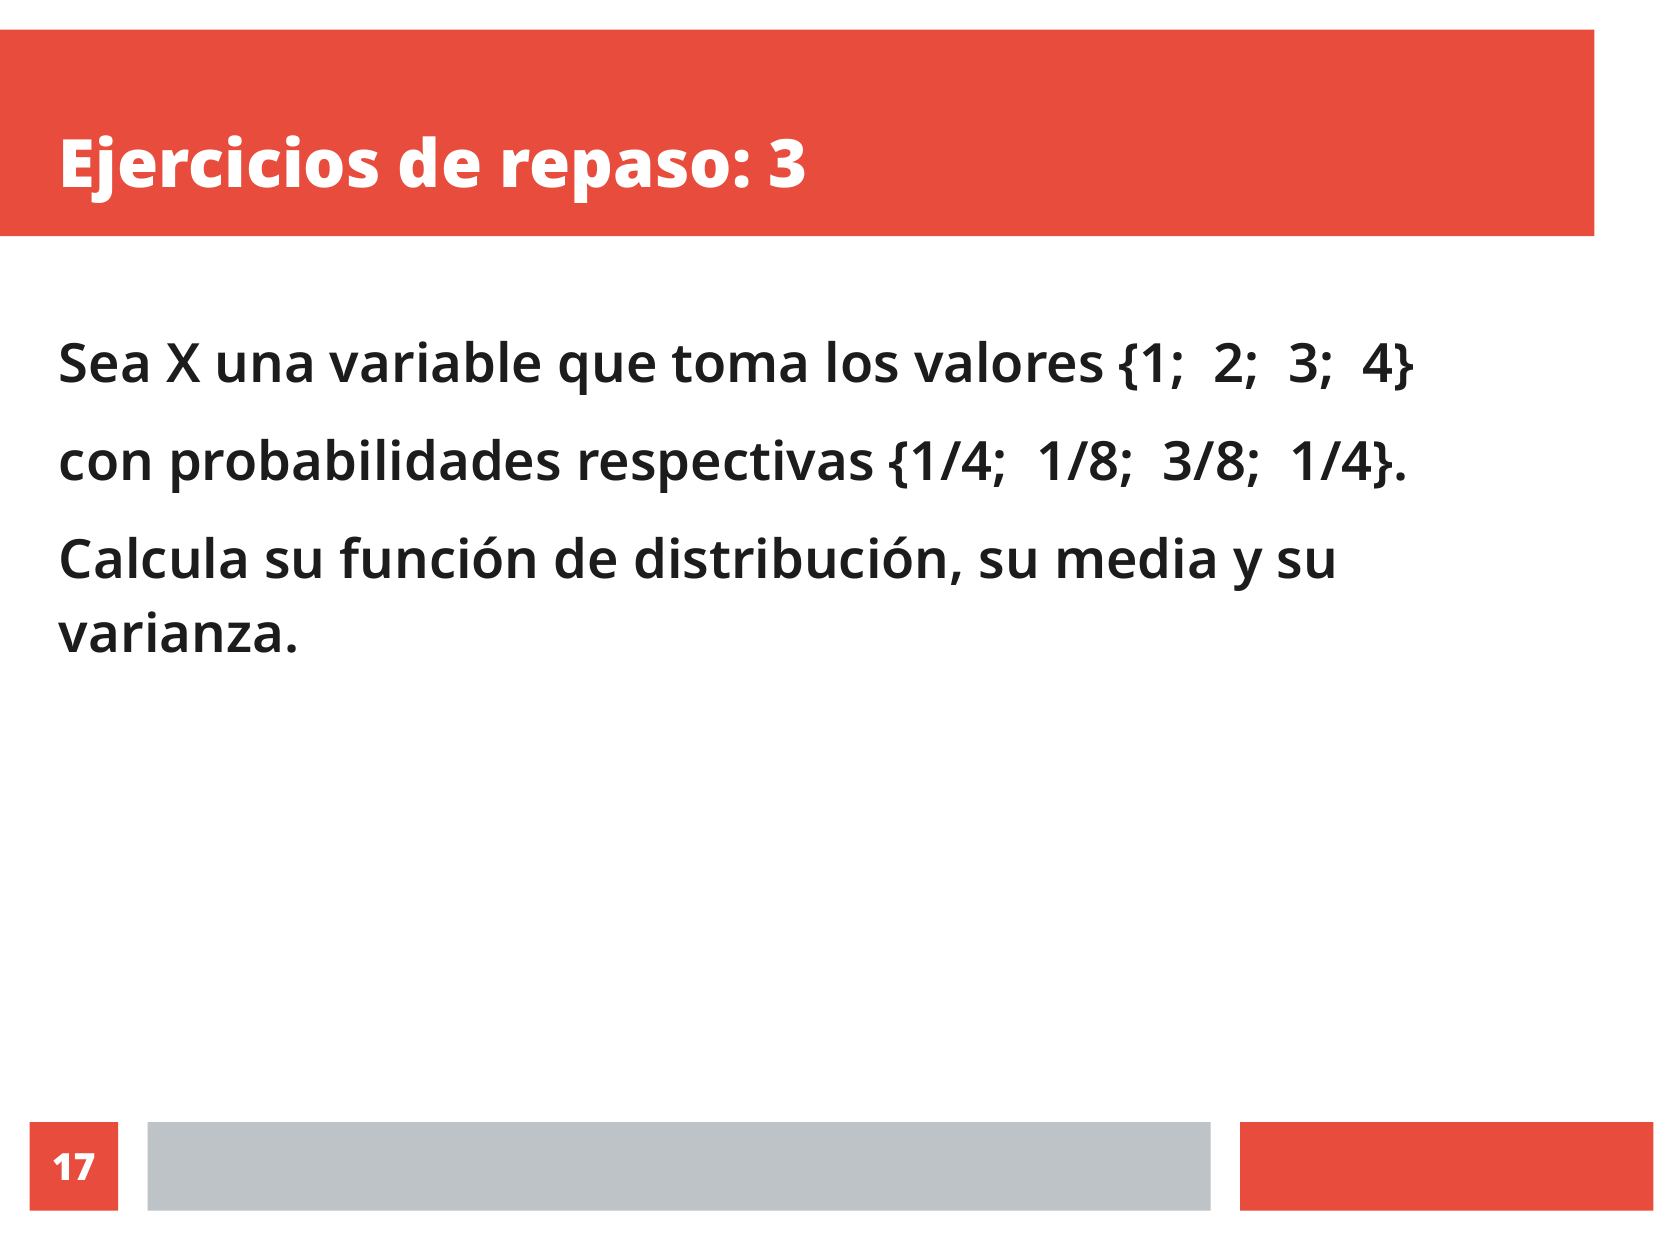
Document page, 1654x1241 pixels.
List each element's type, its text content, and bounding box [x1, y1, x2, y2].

list Sea X una variable que toma los valores {1; 2; 3; 4} con probabilidades respectivas {1/4; 1/8; 3/8; 1/4}. Calcula su función de distribución, su media y su varianza. [59, 324, 1565, 1093]
title Ejercicios de repaso: 3 [59, 59, 1595, 207]
